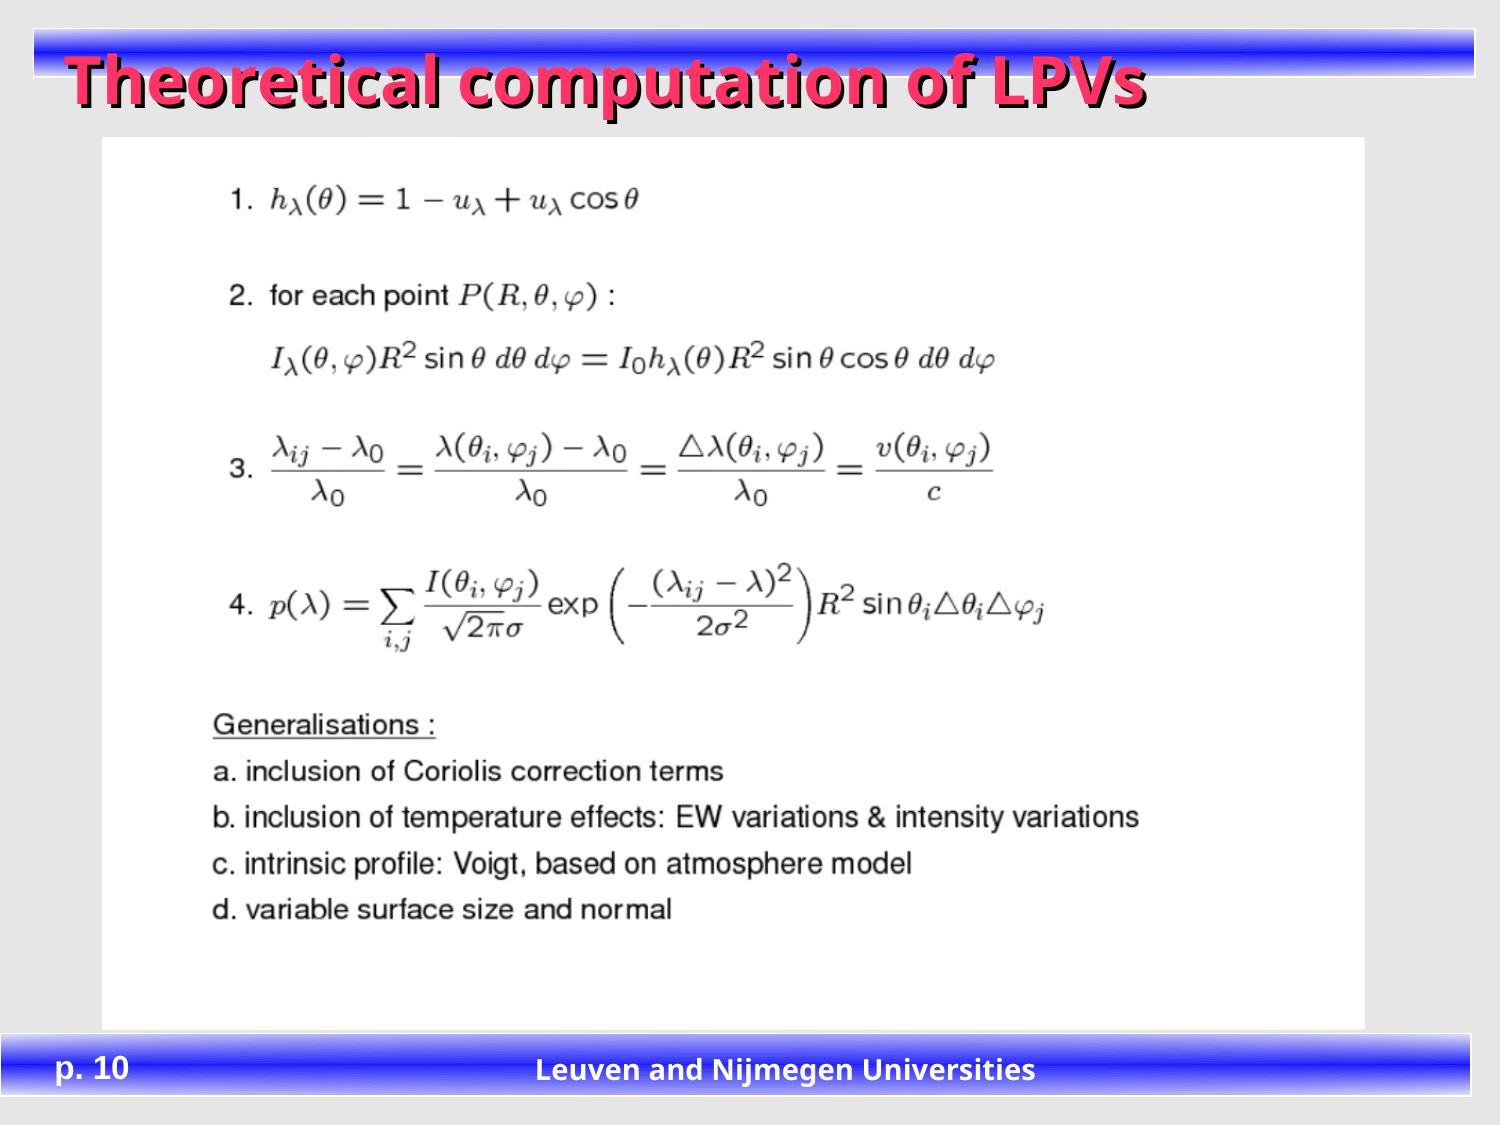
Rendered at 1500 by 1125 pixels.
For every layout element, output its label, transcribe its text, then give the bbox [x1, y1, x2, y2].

title Moment method: Briquet & Aerts (2003) [1034, 1070, 1470, 1074]
title Moment method: Briquet & Aerts (2003) [125, 1055, 1470, 1059]
picture [101, 136, 1365, 1030]
title Theoretical computation of LPVs [64, 20, 1500, 137]
